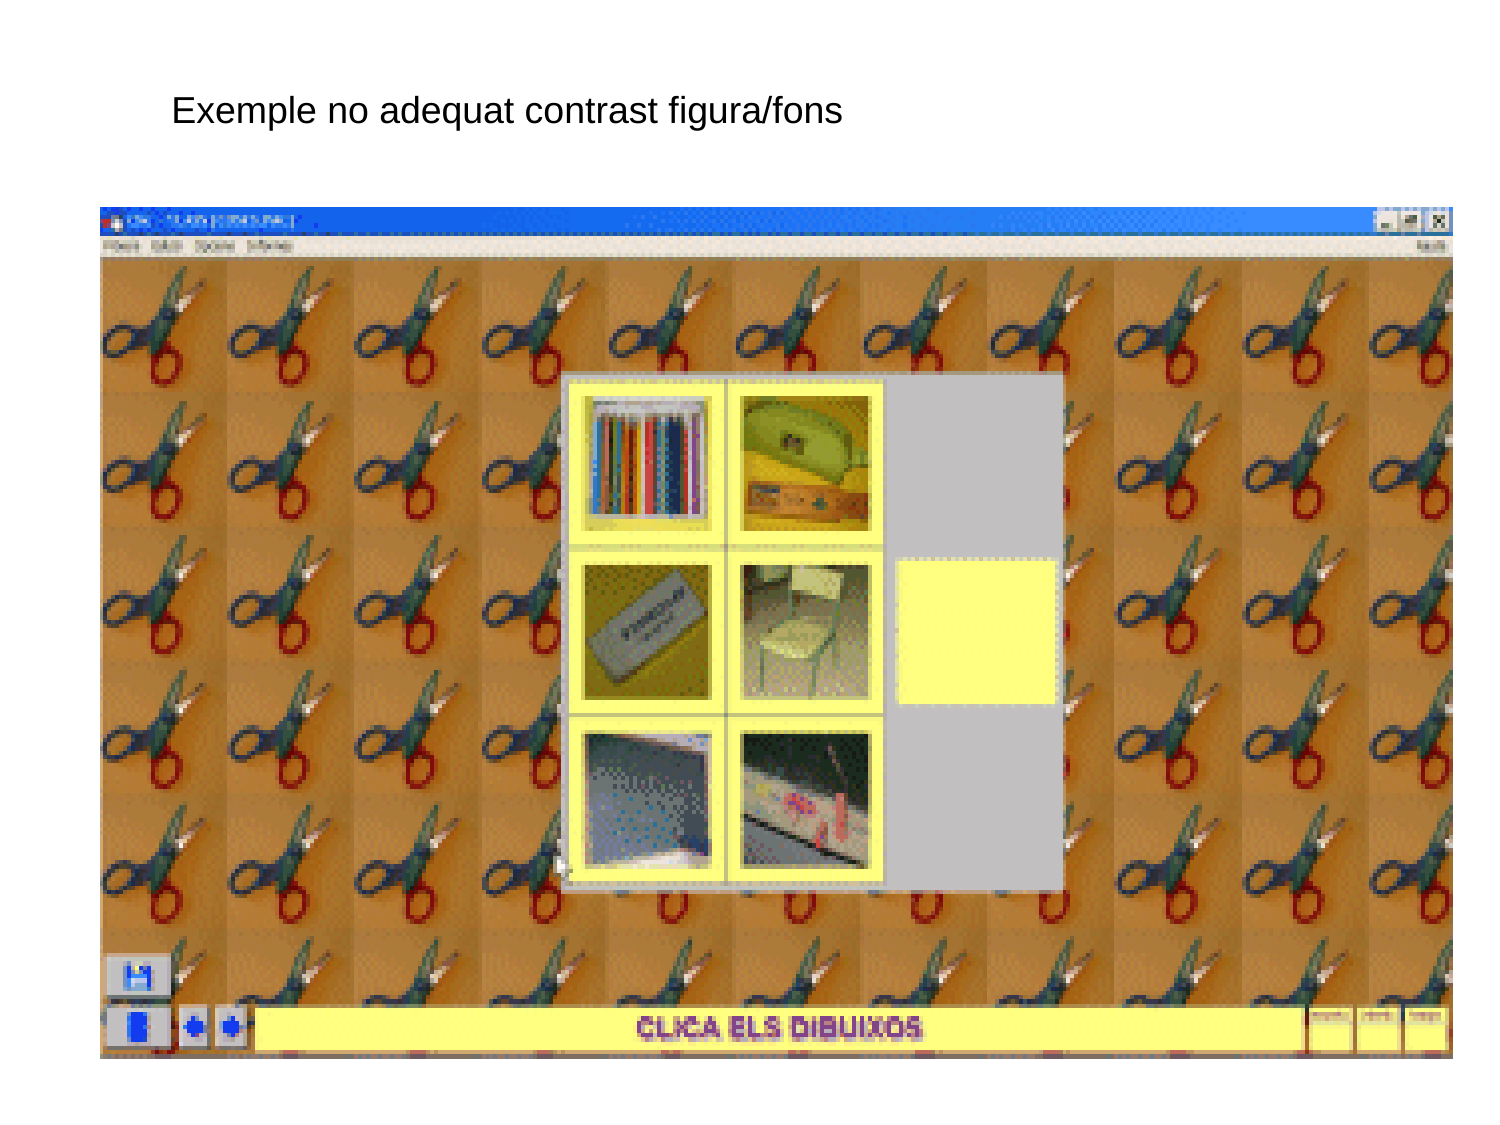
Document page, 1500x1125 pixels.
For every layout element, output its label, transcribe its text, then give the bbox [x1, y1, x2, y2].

text_box Exemple no adequat contrast figura/fons [156, 81, 859, 139]
picture [100, 207, 1453, 1059]
